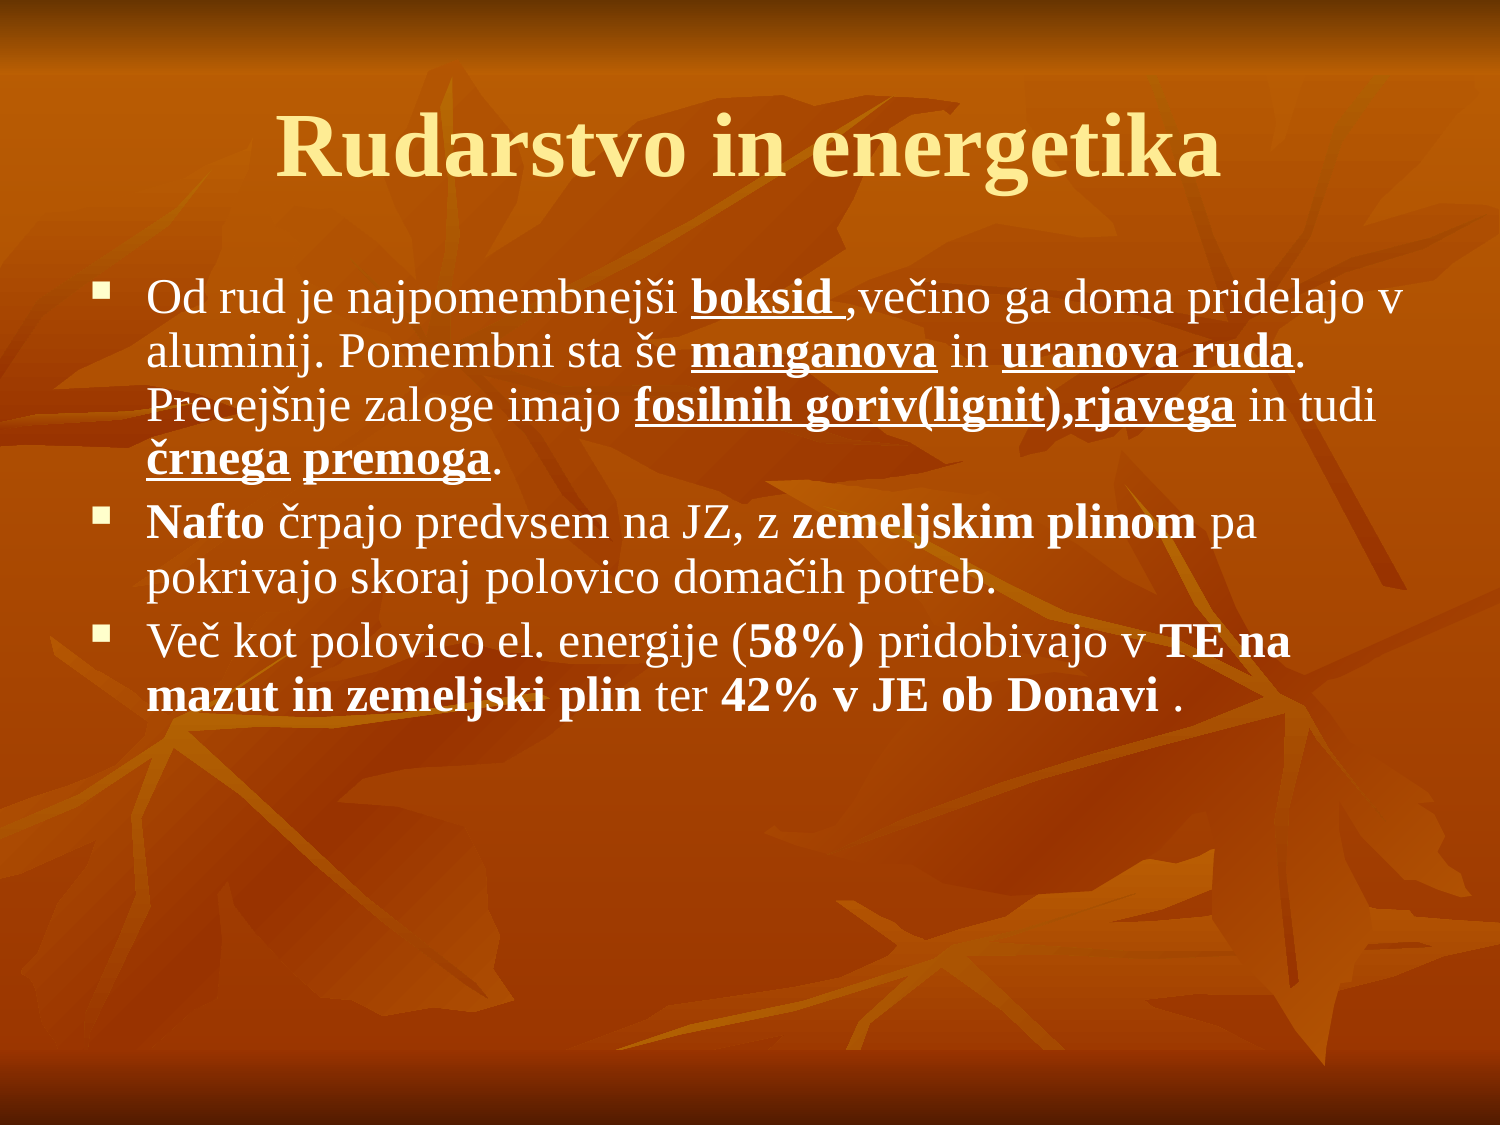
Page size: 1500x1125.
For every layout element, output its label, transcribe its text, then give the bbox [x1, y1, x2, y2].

title Rudarstvo in energetika [75, 45, 1425, 234]
list Od rud je najpomembnejši boksid ,večino ga doma pridelajo v aluminij. Pomembni sta še manganova in uranova ruda. Precejšnje zaloge imajo fosilnih goriv(lignit),rjavega in tudi črnega premoga. Nafto črpajo predvsem na JZ, z zemeljskim plinom pa pokrivajo skoraj polovico domačih potreb. Več kot polovico el. energije (58%) pridobivajo v TE na mazut in zemeljski plin ter 42% v JE ob Donavi . [75, 262, 1425, 1006]
